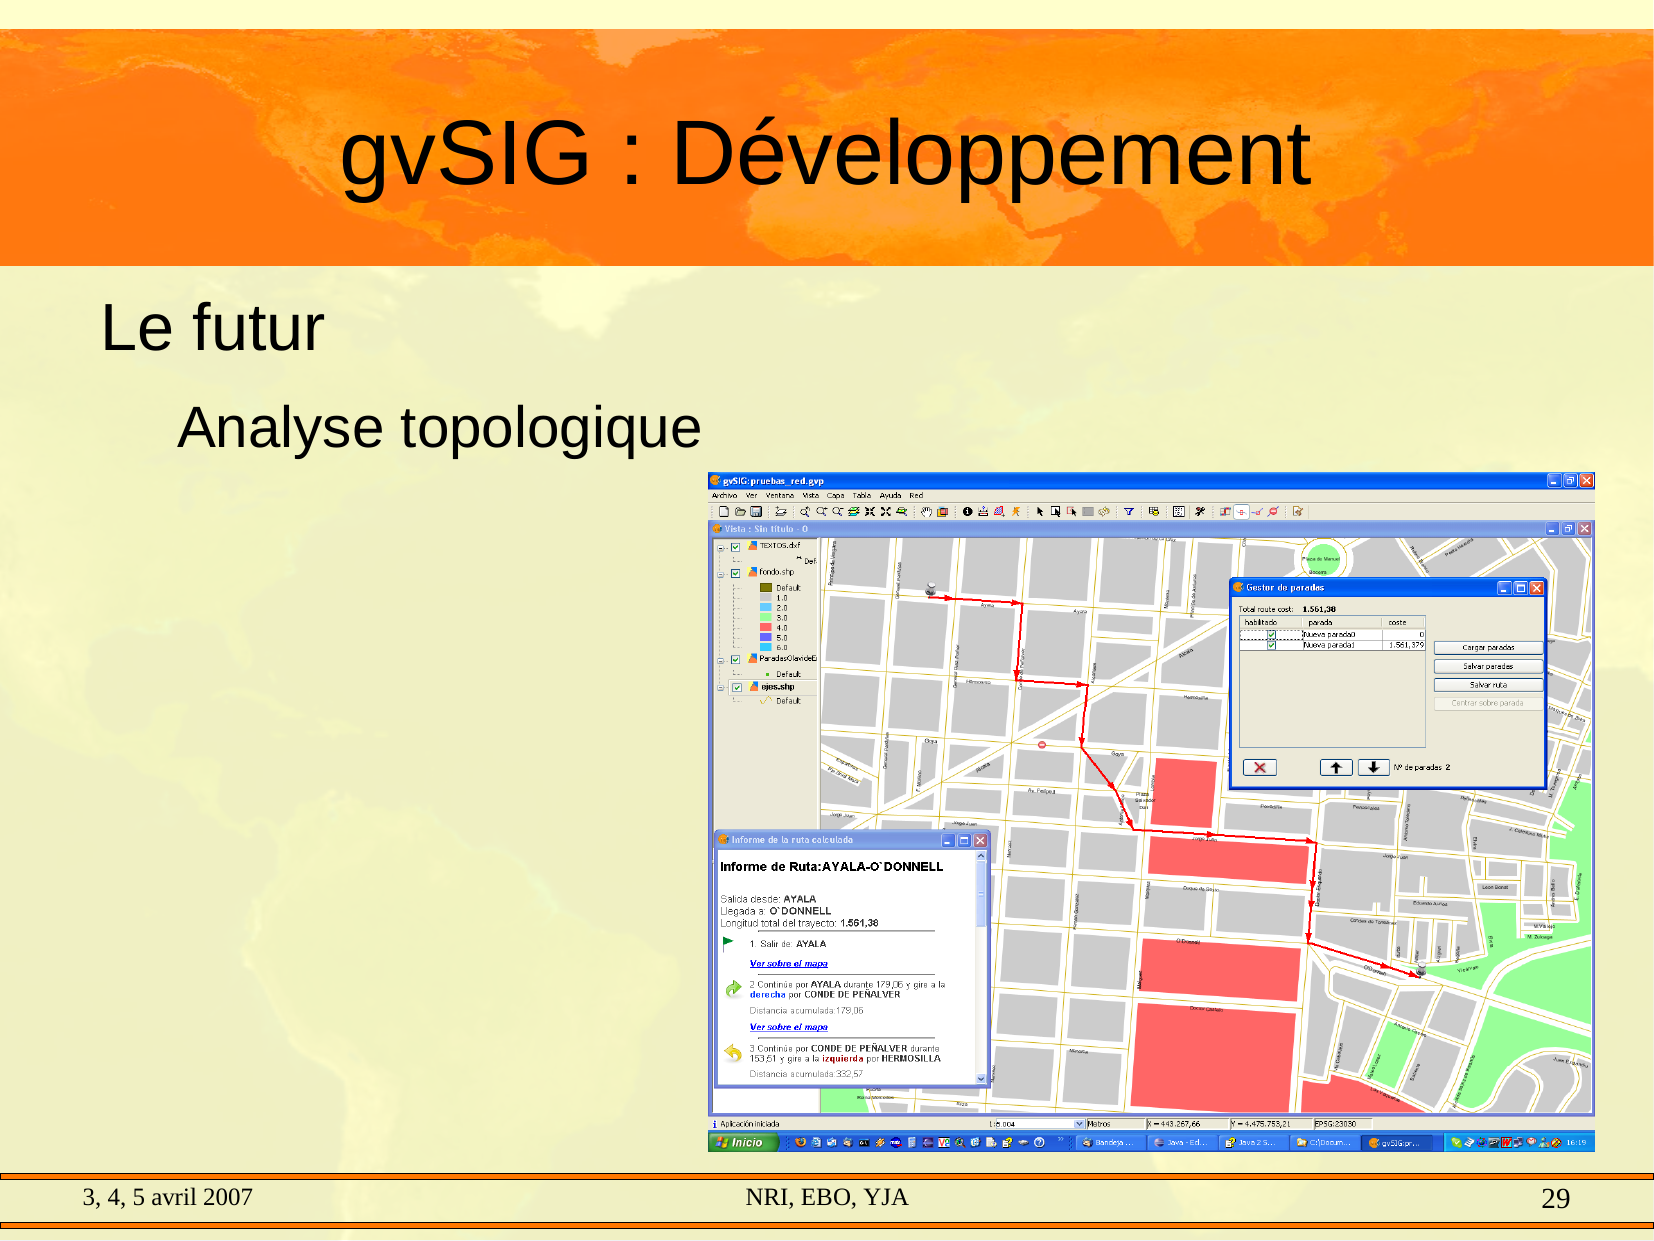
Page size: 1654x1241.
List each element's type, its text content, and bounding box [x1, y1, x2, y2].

picture [708, 472, 1595, 1152]
picture [0, 29, 1654, 266]
title gvSIG : Développement [82, 49, 1571, 257]
list Le futur Analyse topologique [82, 290, 1571, 1109]
